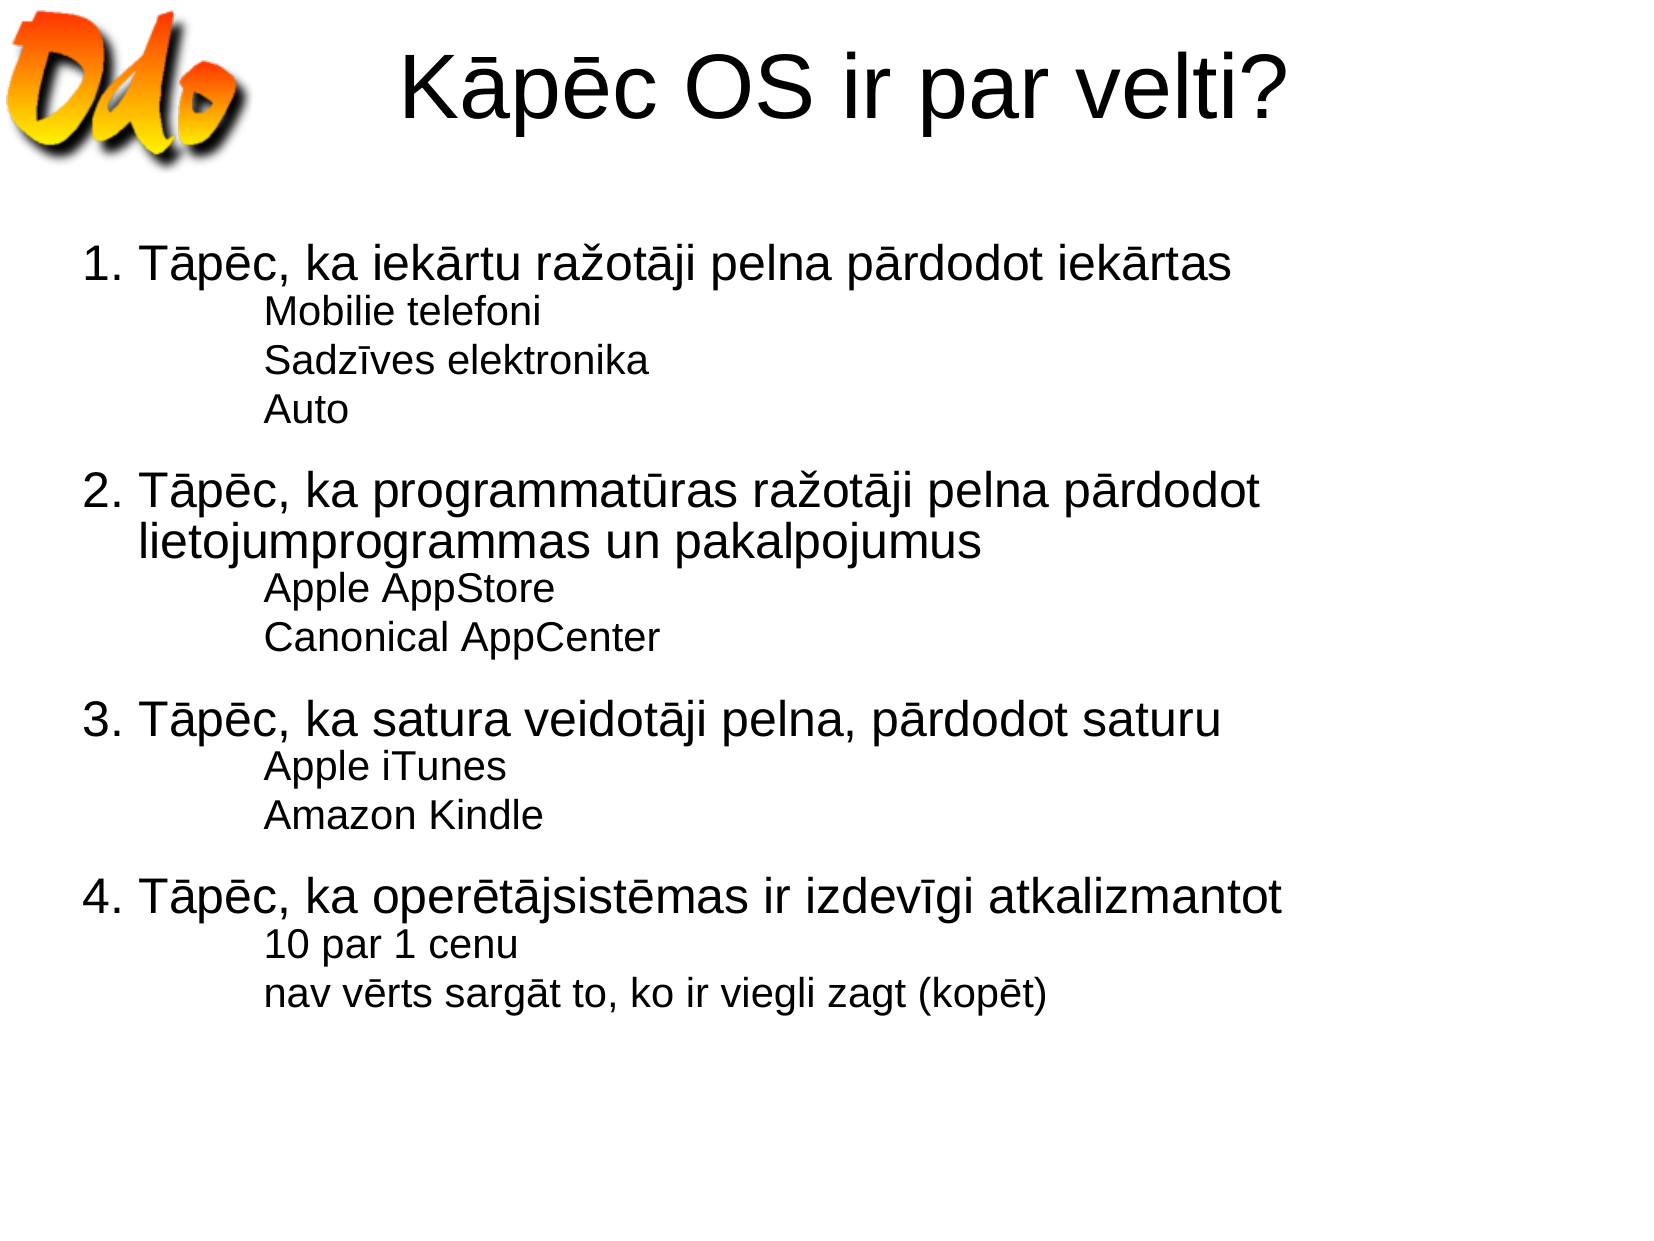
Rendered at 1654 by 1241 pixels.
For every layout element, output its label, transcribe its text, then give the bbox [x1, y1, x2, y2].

picture [5, 6, 263, 178]
list Tāpēc, ka iekārtu ražotāji pelna pārdodot iekārtas Mobilie telefoni Sadzīves elektronika Auto Tāpēc, ka programmatūras ražotāji pelna pārdodot lietojumprogrammas un pakalpojumus Apple AppStore Canonical AppCenter Tāpēc, ka satura veidotāji pelna, pārdodot saturu Apple iTunes Amazon Kindle Tāpēc, ka operētājsistēmas ir izdevīgi atkalizmantot 10 par 1 cenu nav vērts sargāt to, ko ir viegli zagt (kopēt) [82, 236, 1569, 1107]
title Kāpēc OS ir par velti? [70, 39, 1619, 142]
